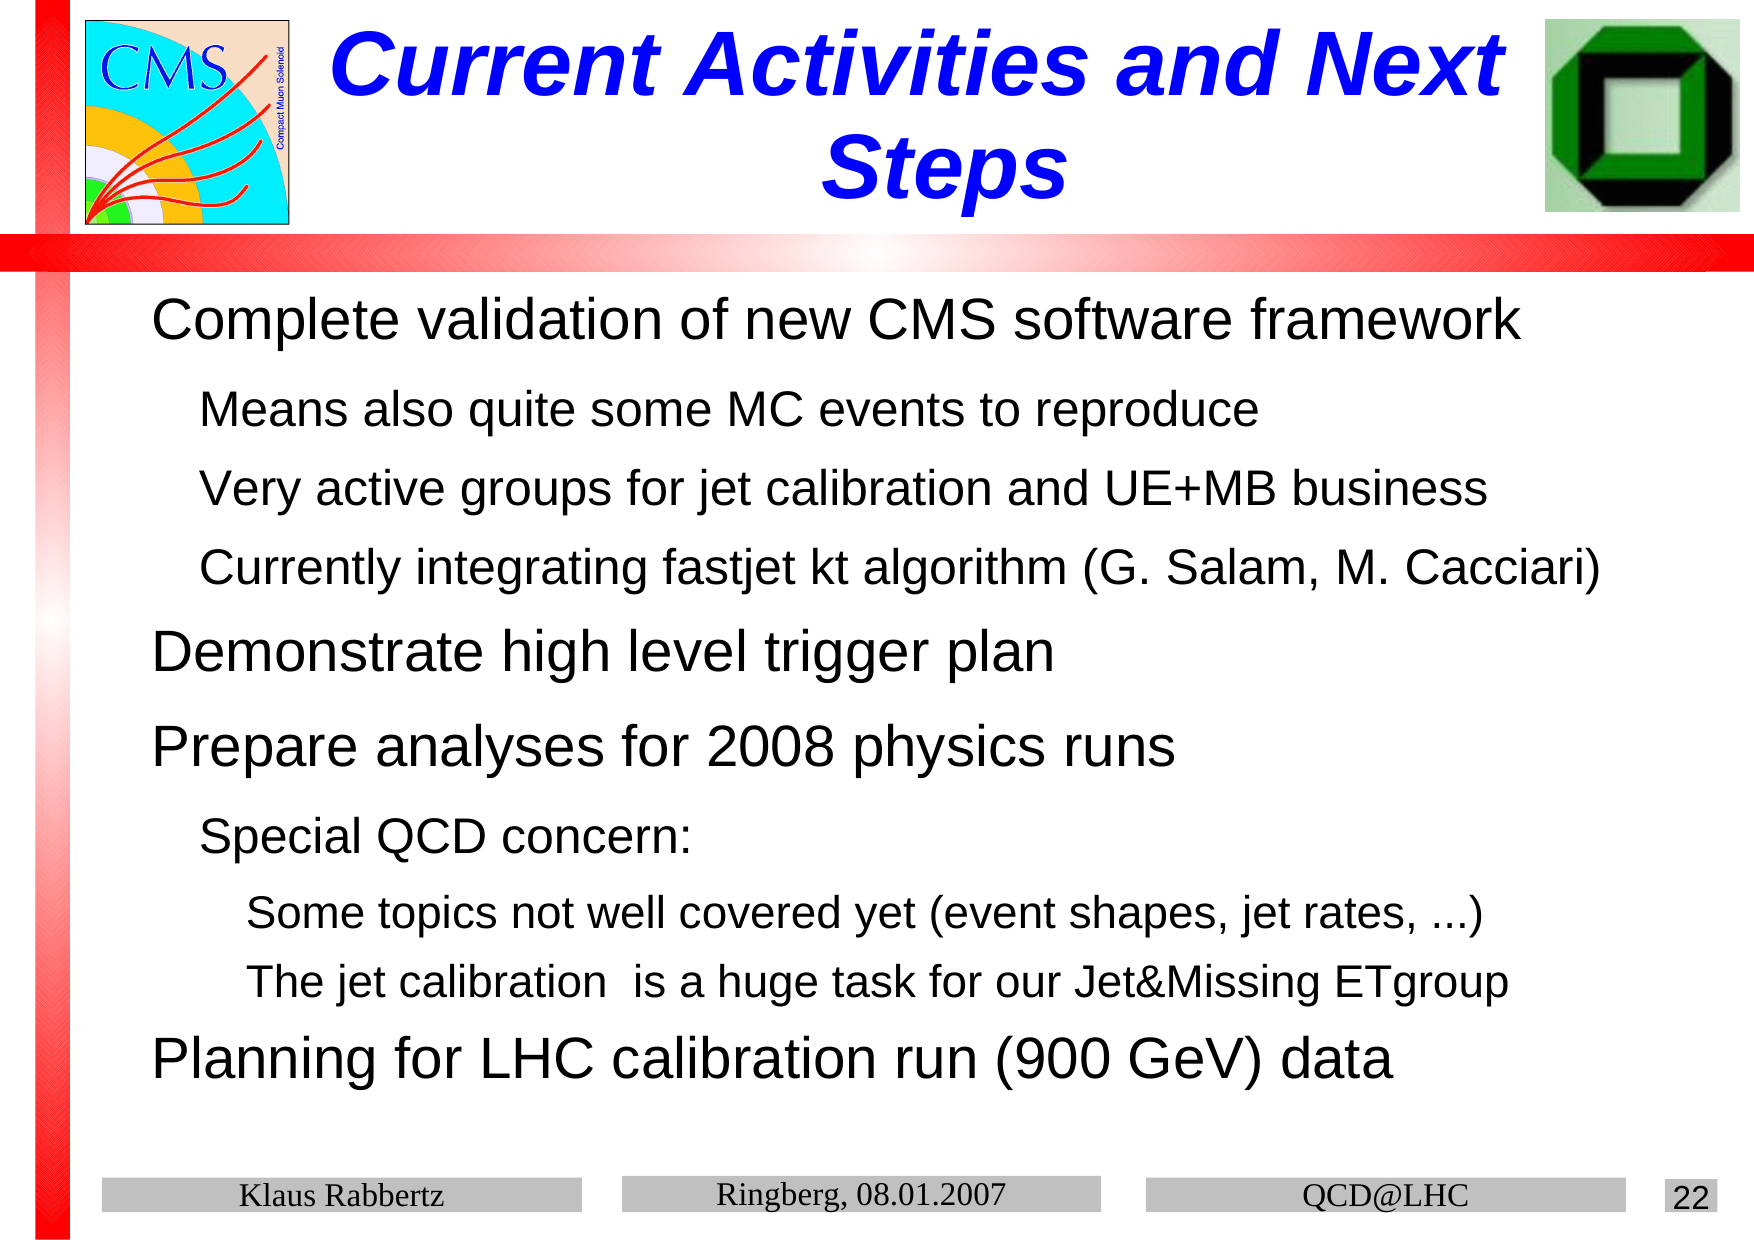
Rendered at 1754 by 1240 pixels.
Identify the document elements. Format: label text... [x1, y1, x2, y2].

picture [1545, 19, 1740, 212]
list Complete validation of new CMS software framework Means also quite some MC events to reproduce Very active groups for jet calibration and UE+MB business Currently integrating fastjet kt algorithm (G. Salam, M. Cacciari) Demonstrate high level trigger plan Prepare analyses for 2008 physics runs Special QCD concern: Some topics not well covered yet (event shapes, jet rates, ...) The jet calibration is a huge task for our Jet&Missing ETgroup Planning for LHC calibration run (900 GeV) data [139, 286, 1668, 1147]
title Current Activities and Next Steps [317, 11, 1517, 219]
picture [84, 19, 290, 225]
